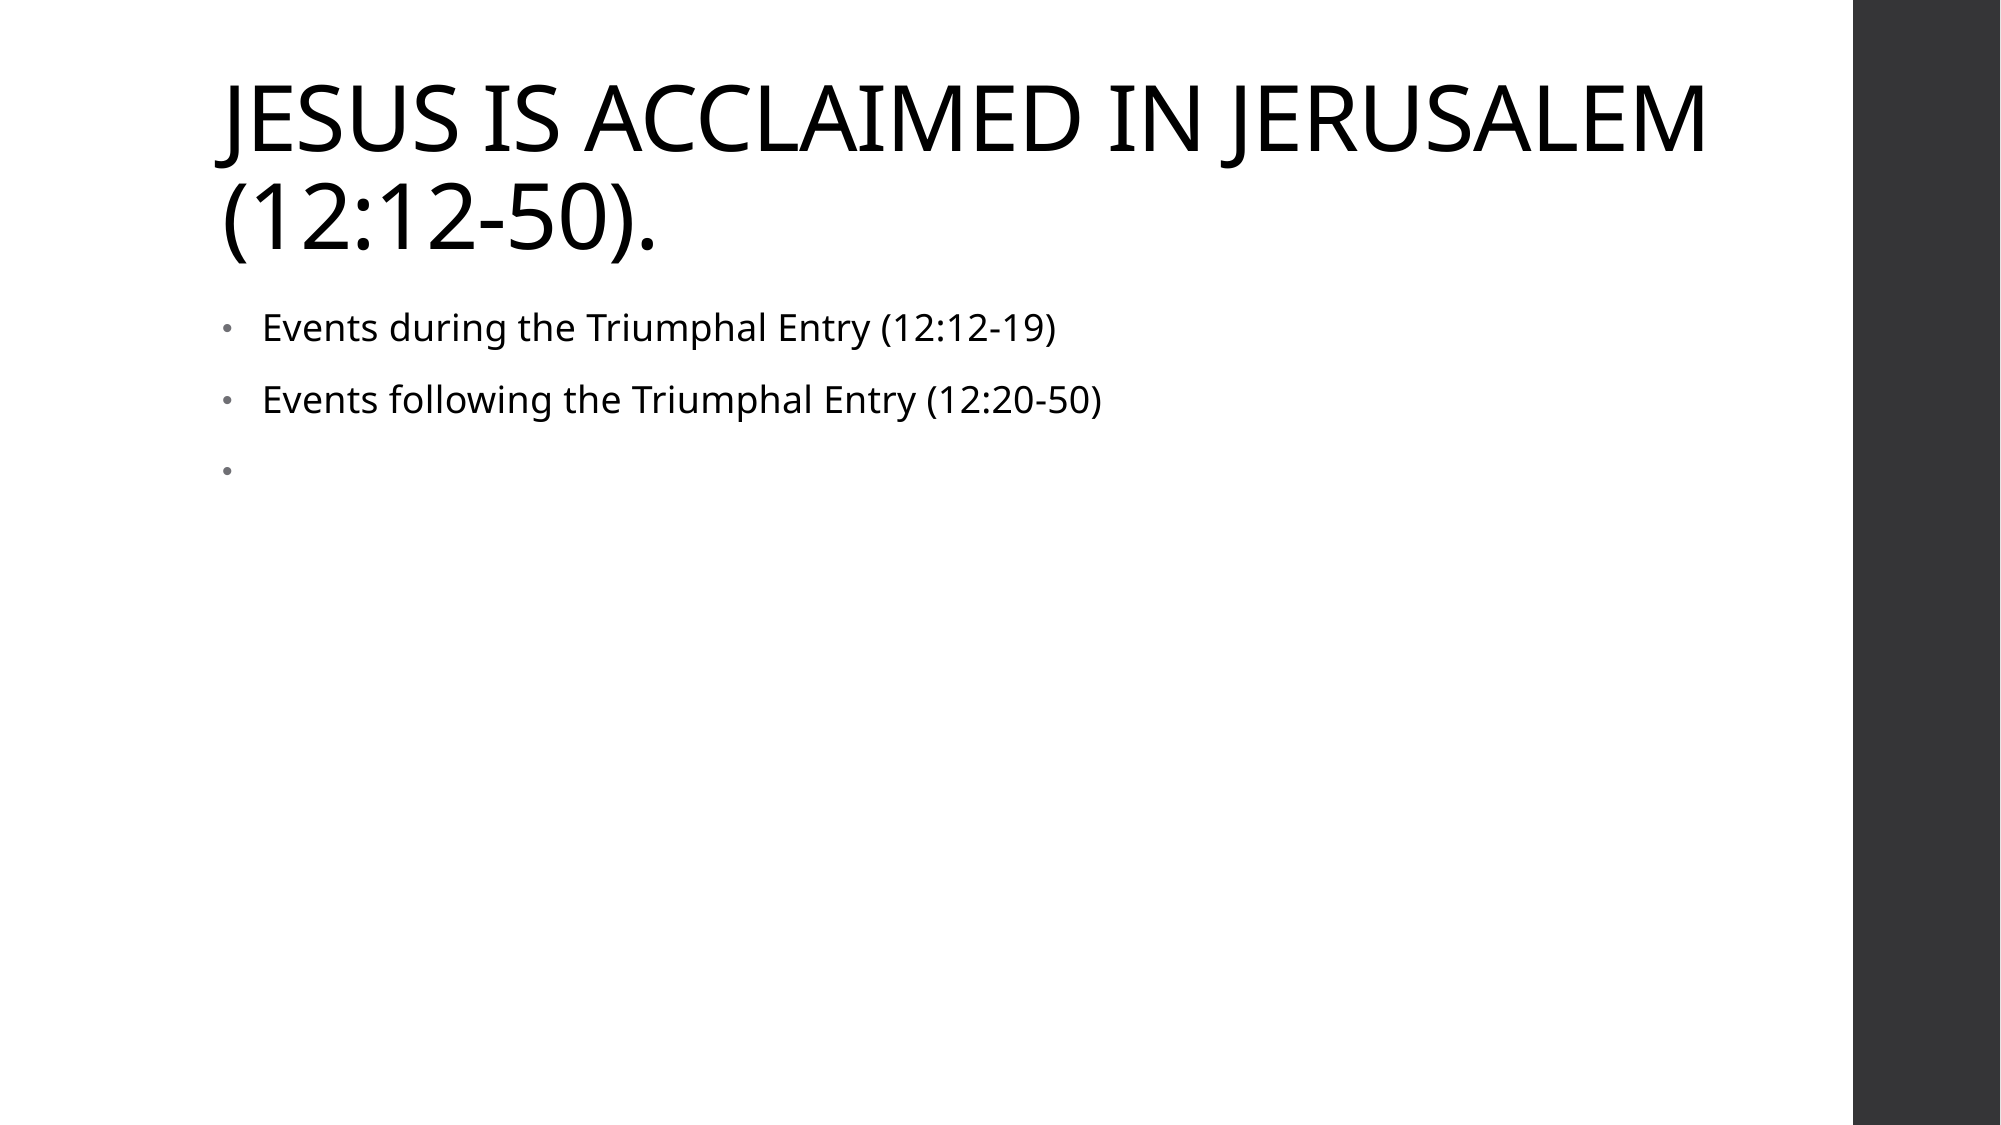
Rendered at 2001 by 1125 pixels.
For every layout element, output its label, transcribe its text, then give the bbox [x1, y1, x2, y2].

list Events during the Triumphal Entry (12:12-19) Events following the Triumphal Entry (12:20-50) [206, 299, 1617, 1014]
title JESUS IS ACCLAIMED IN JERUSALEM (12:12-50). [206, 60, 1797, 278]
